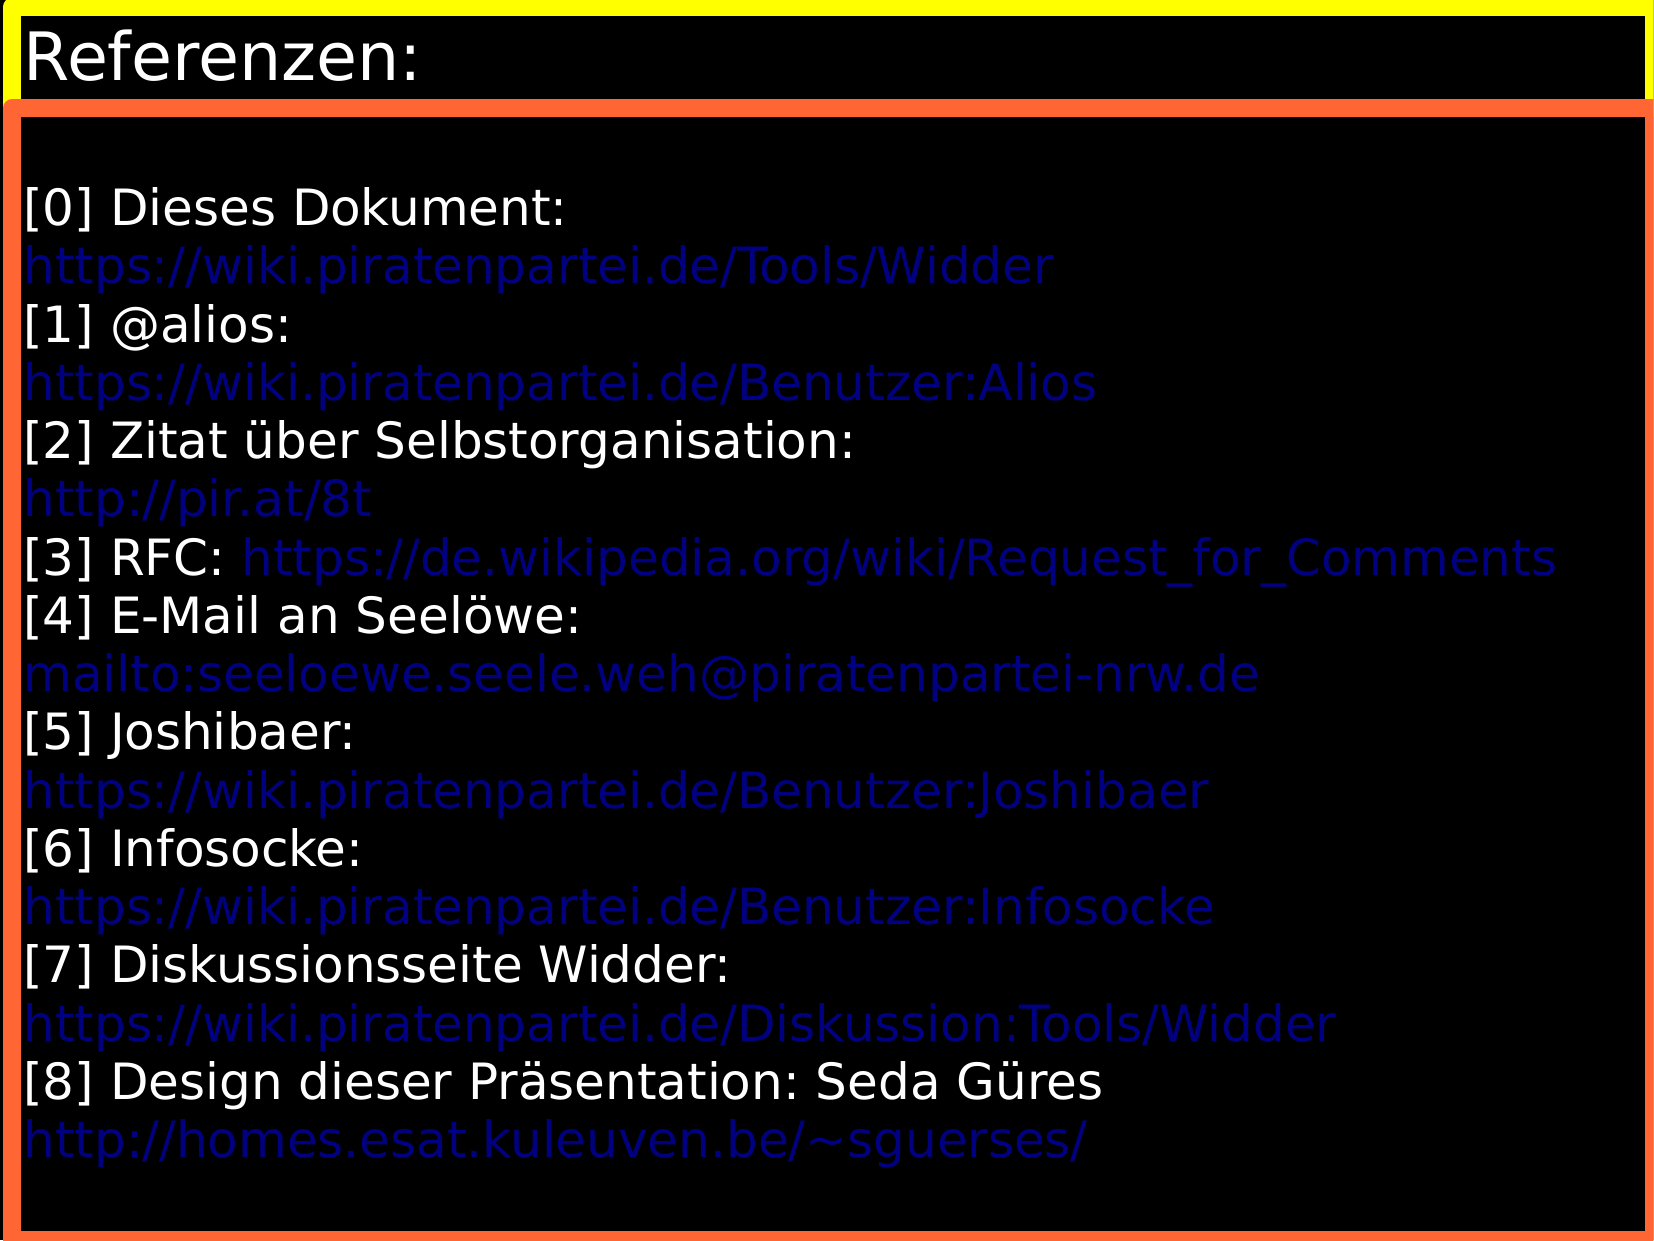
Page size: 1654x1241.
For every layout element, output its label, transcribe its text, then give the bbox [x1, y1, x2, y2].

text_box [0] Dieses Dokument: https://wiki.piratenpartei.de/Tools/Widder [1] @alios: https://wiki.piratenpartei.de/Benutzer:Alios [2] Zitat über Selbstorganisation: http://pir.at/8t [3] RFC: https://de.wikipedia.org/wiki/Request_for_Comments [4] E-Mail an Seelöwe: mailto:seeloewe.seele.weh@piratenpartei-nrw.de [5] Joshibaer: https://wiki.piratenpartei.de/Benutzer:Joshibaer [6] Infosocke: https://wiki.piratenpartei.de/Benutzer:Infosocke [7] Diskussionsseite Widder: https://wiki.piratenpartei.de/Diskussion:Tools/Widder [8] Design dieser Präsentation: Seda Güres http://homes.esat.kuleuven.be/~sguerses/ [11, 108, 1654, 1241]
text_box Referenzen: [11, 6, 1654, 99]
